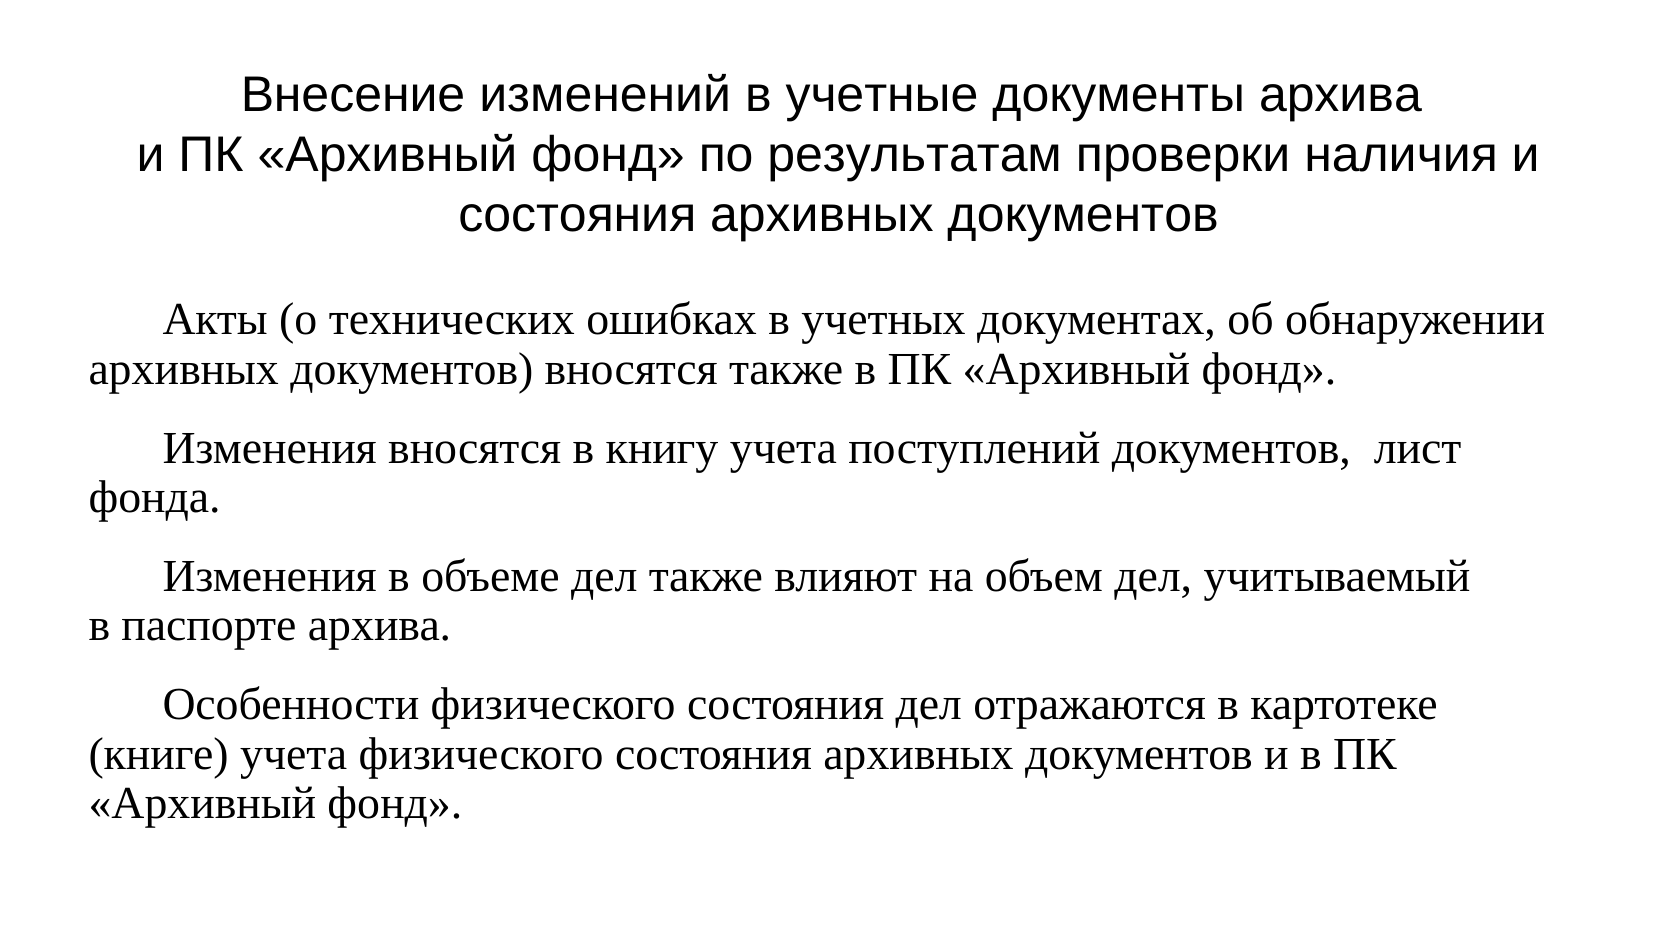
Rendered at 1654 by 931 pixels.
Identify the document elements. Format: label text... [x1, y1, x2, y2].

list Акты (о технических ошибках в учетных документах, об обнаружении архивных документов) вносятся также в ПК «Архивный фонд». Изменения вносятся в книгу учета поступлений документов, лист фонда. Изменения в объеме дел также влияют на объем дел, учитываемый в паспорте архива. Особенности физического состояния дел отражаются в картотеке (книге) учета физического состояния архивных документов и в ПК «Архивный фонд». [88, 295, 1571, 857]
title Внесение изменений в учетные документы архива и ПК «Архивный фонд» по результатам проверки наличия и состояния архивных документов [82, 37, 1595, 266]
